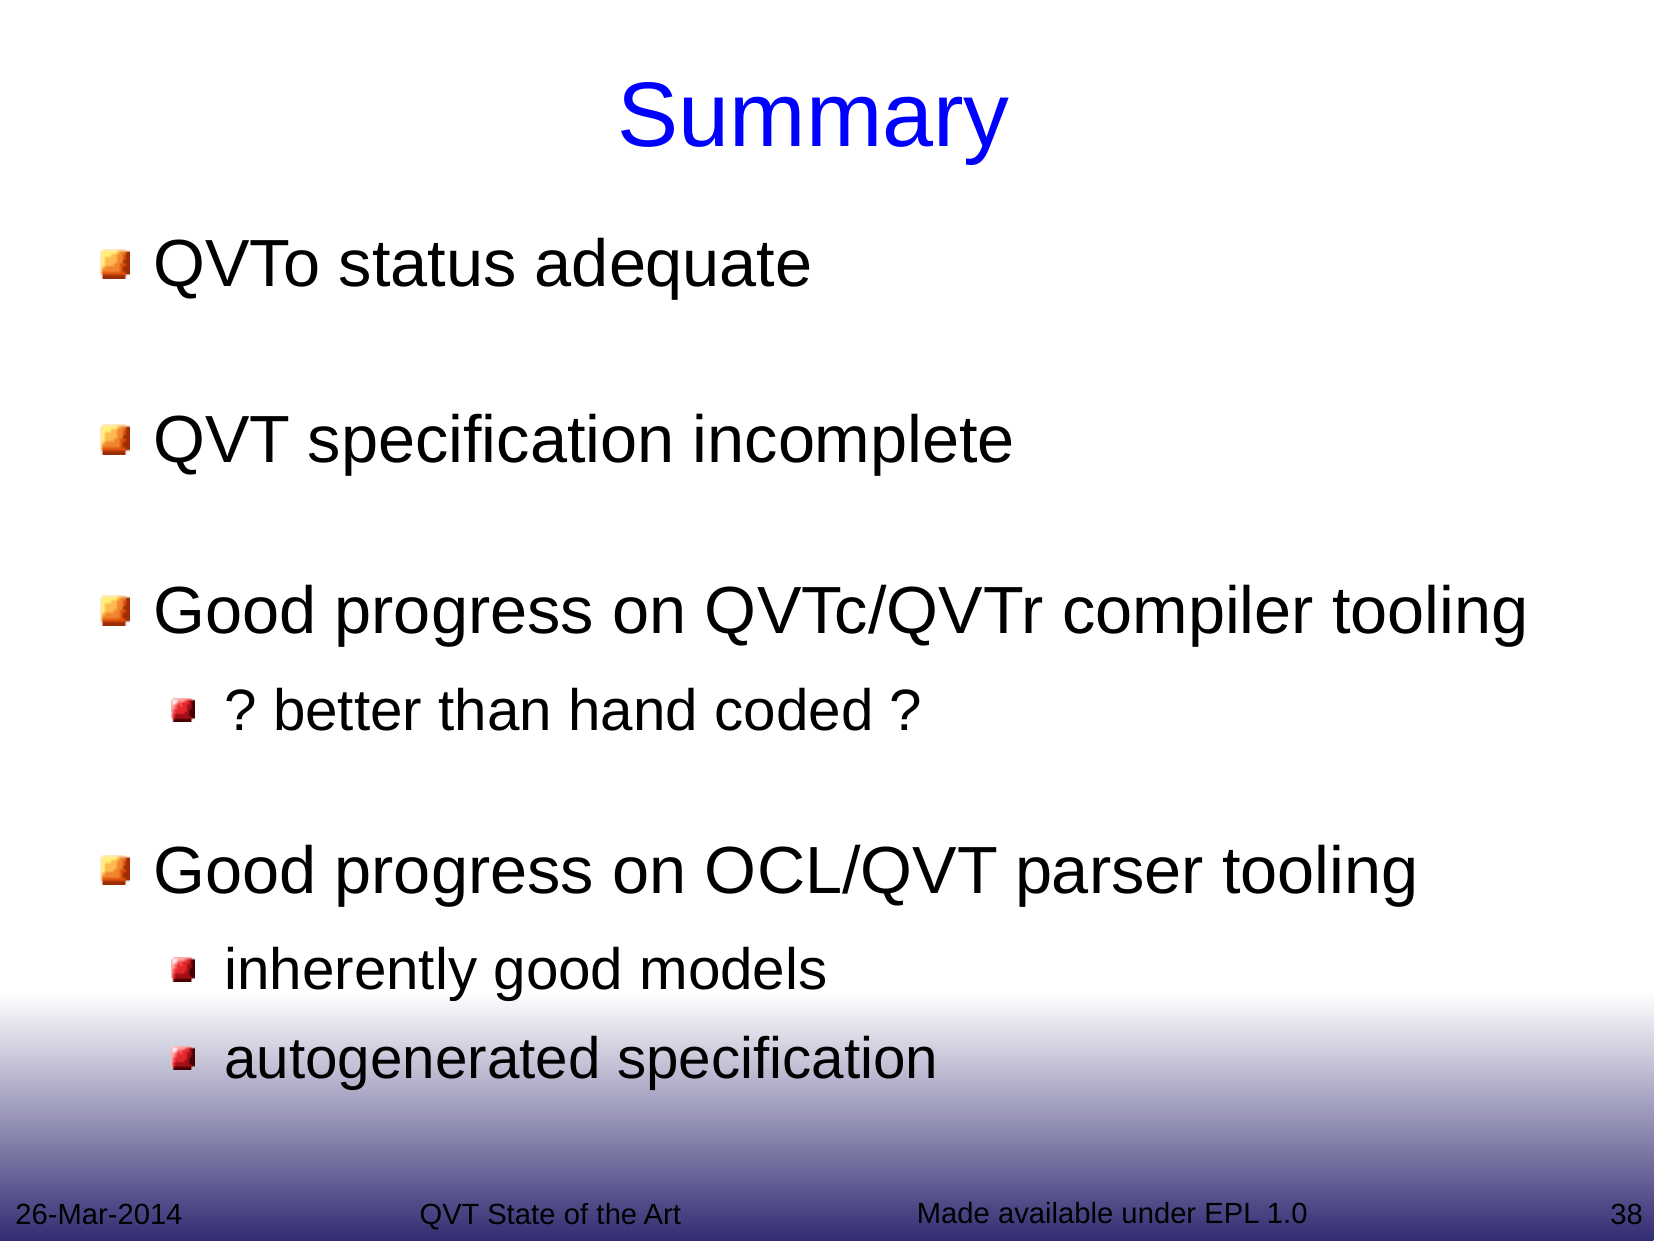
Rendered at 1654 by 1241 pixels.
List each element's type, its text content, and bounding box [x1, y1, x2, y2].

list QVTo status adequate QVT specification incomplete Good progress on QVTc/QVTr compiler tooling ? better than hand coded ? Good progress on OCL/QVT parser tooling inherently good models autogenerated specification [82, 226, 1571, 1091]
title Summary [82, 49, 1571, 181]
